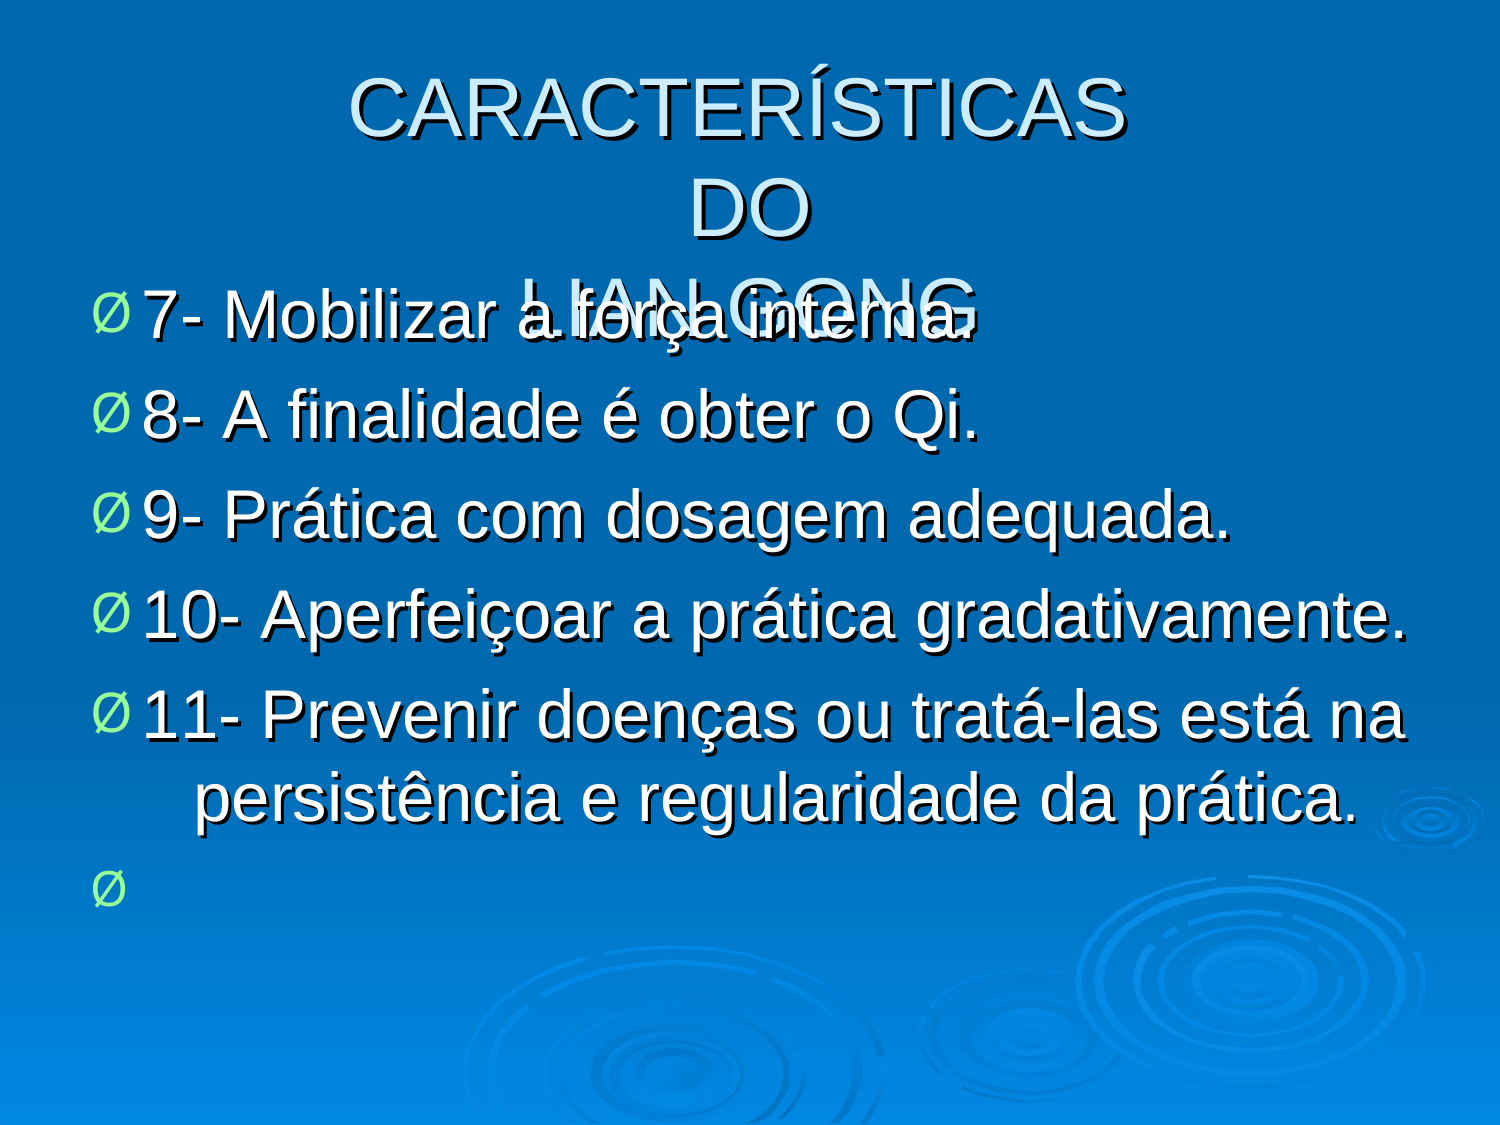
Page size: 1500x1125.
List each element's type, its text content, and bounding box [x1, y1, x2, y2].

list 7- Mobilizar a força interna. 8- A finalidade é obter o Qi. 9- Prática com dosagem adequada. 10- Aperfeiçoar a prática gradativamente. 11- Prevenir doenças ou tratá-las está na persistência e regularidade da prática. [75, 262, 1426, 1005]
title CARACTERÍSTICAS DO LIAN GONG [75, 45, 1426, 233]
